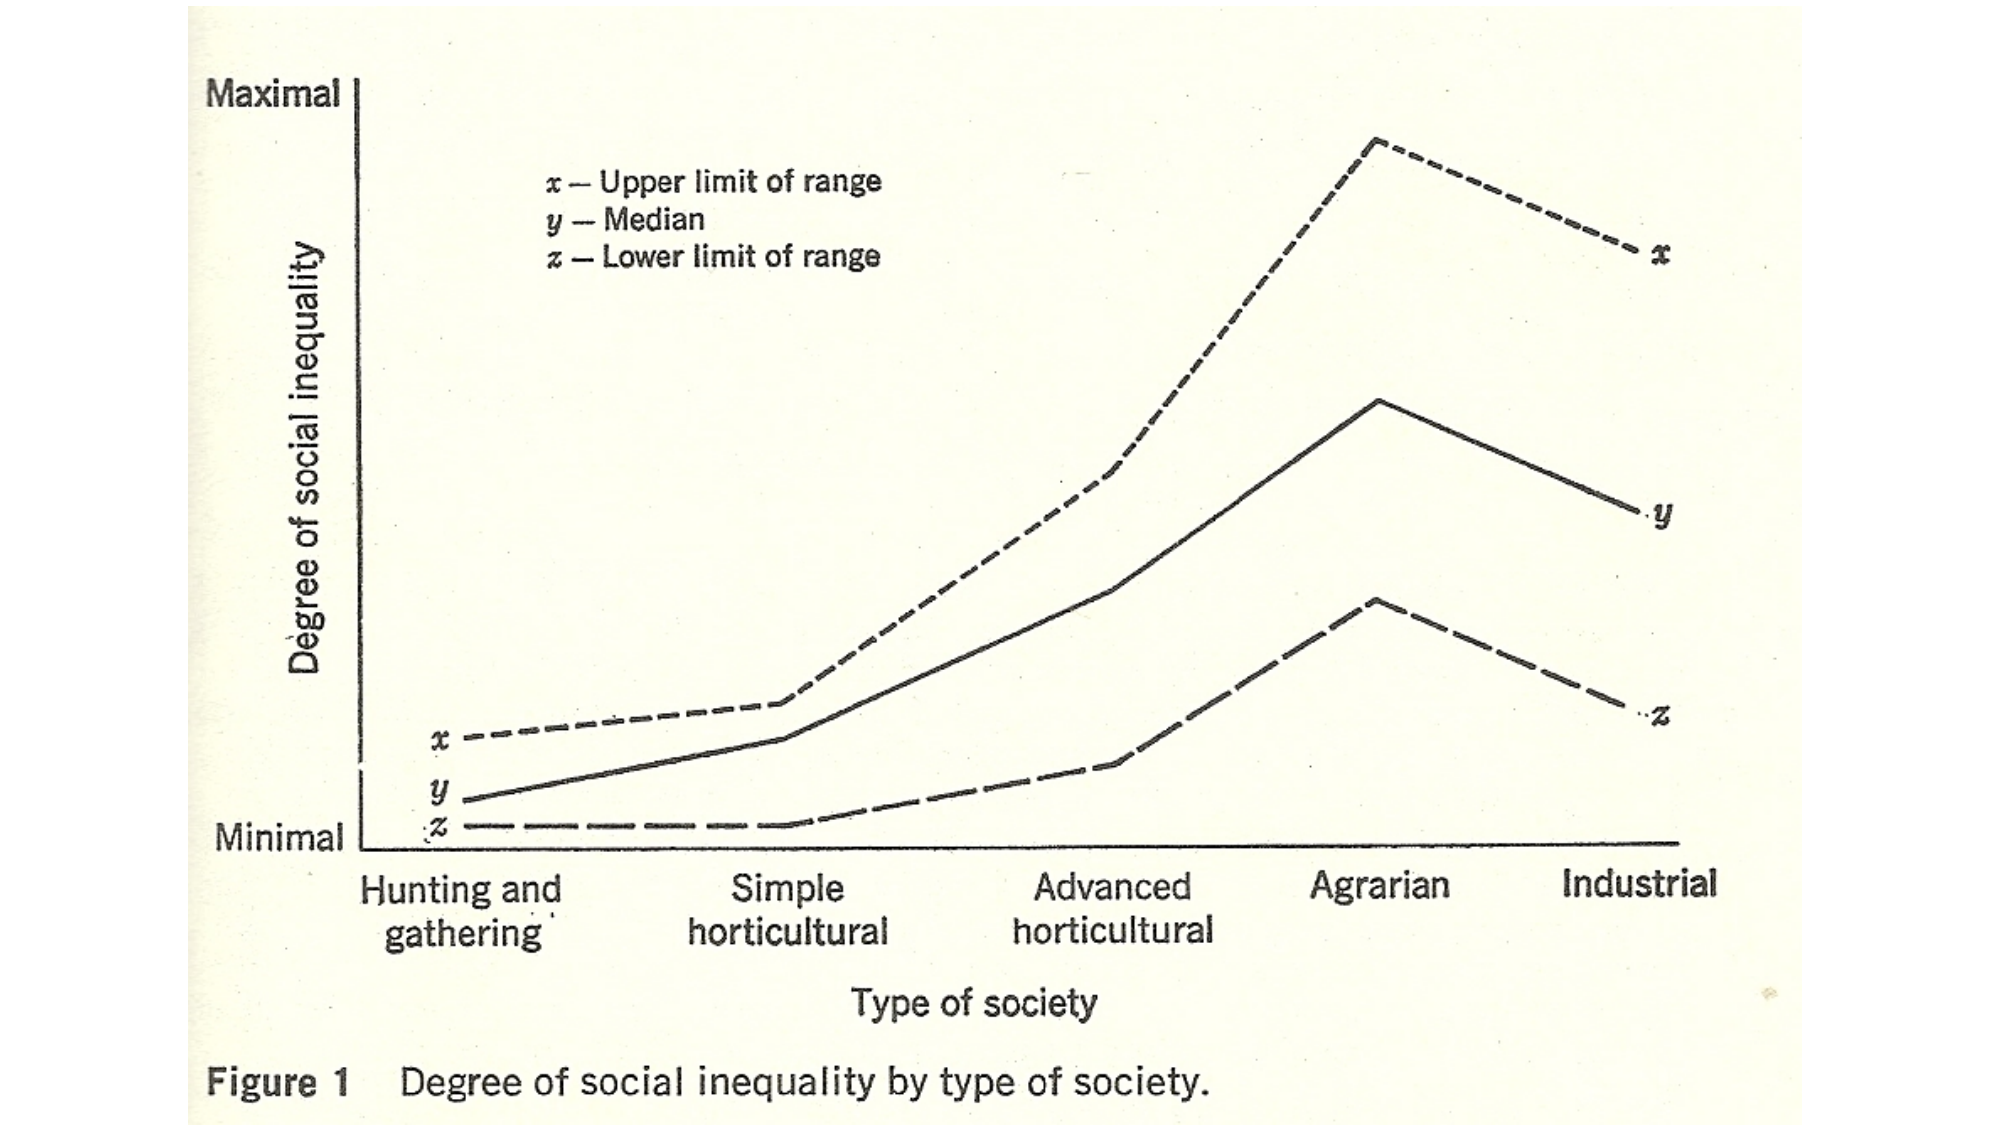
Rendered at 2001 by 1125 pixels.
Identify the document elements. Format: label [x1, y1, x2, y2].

picture [188, 6, 1802, 1125]
